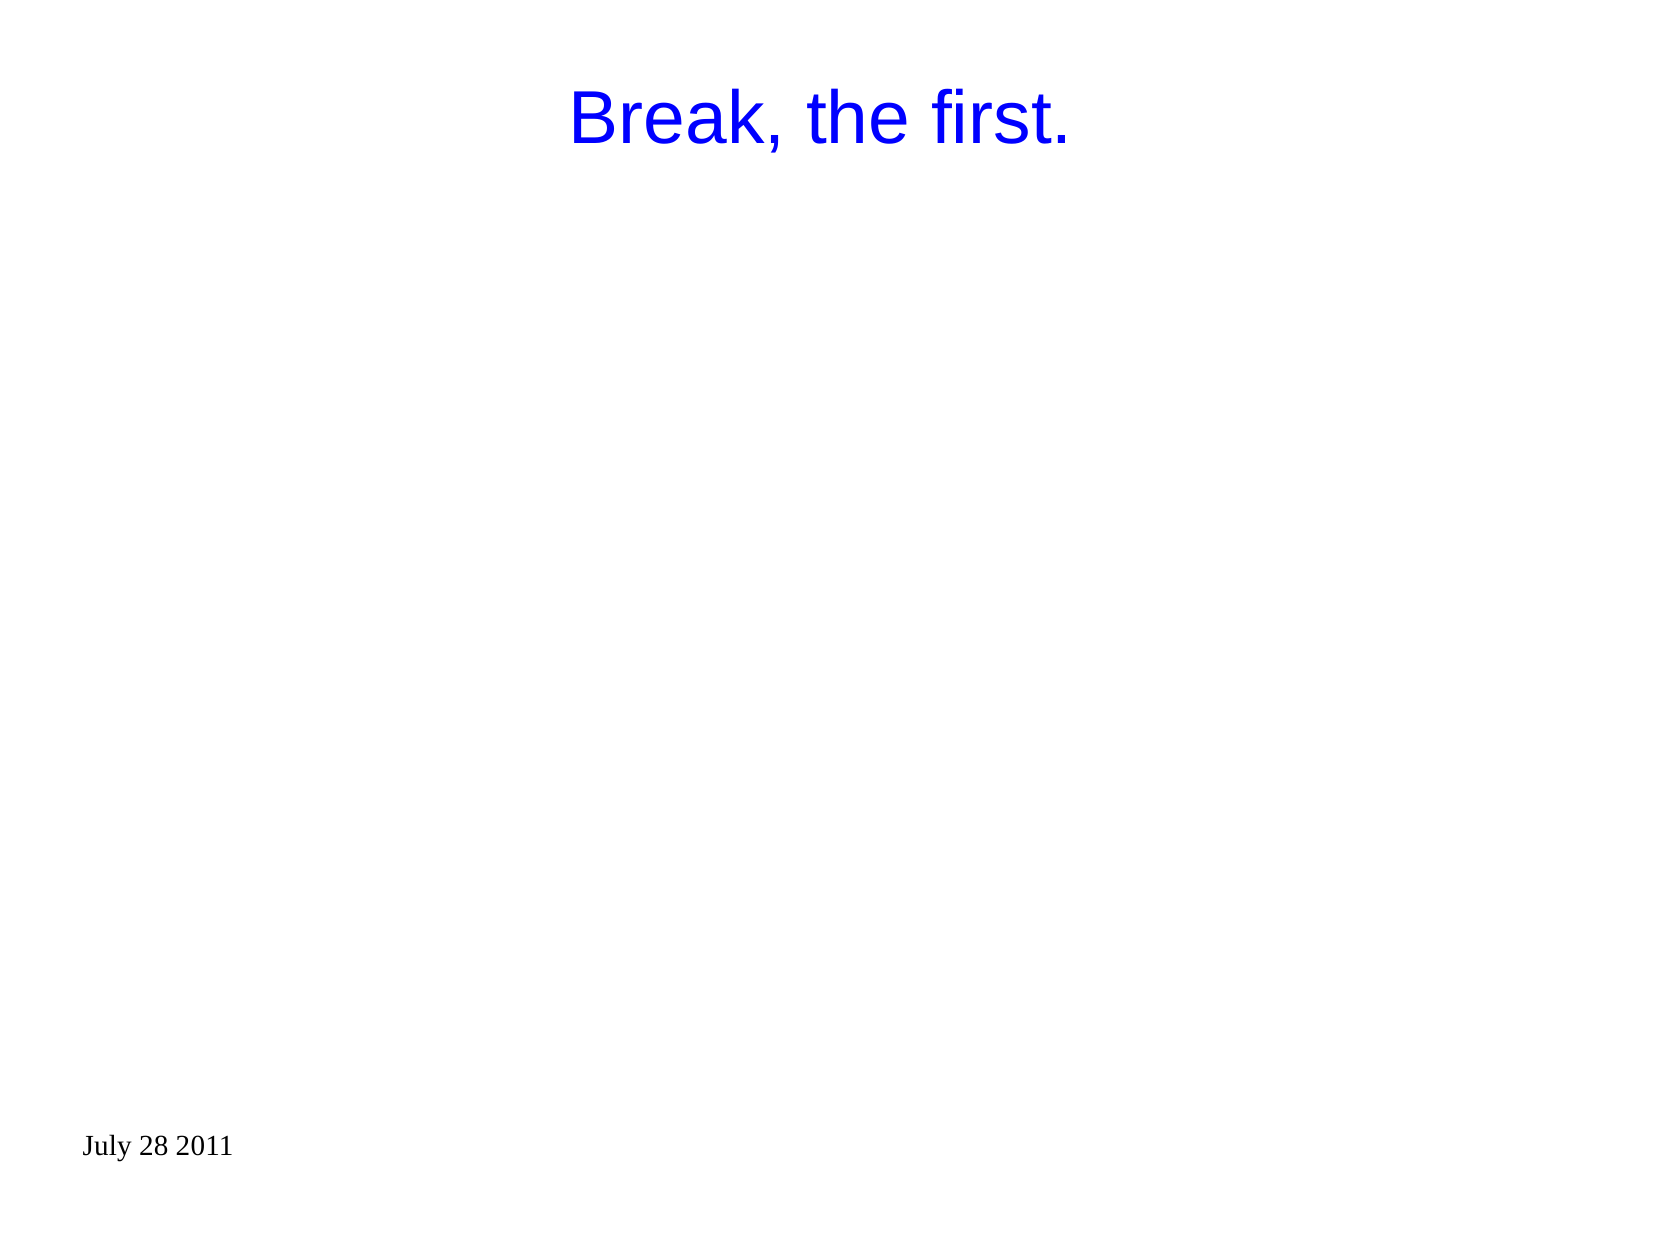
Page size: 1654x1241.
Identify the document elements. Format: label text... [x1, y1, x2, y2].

title Break, the first. [76, 58, 1565, 178]
